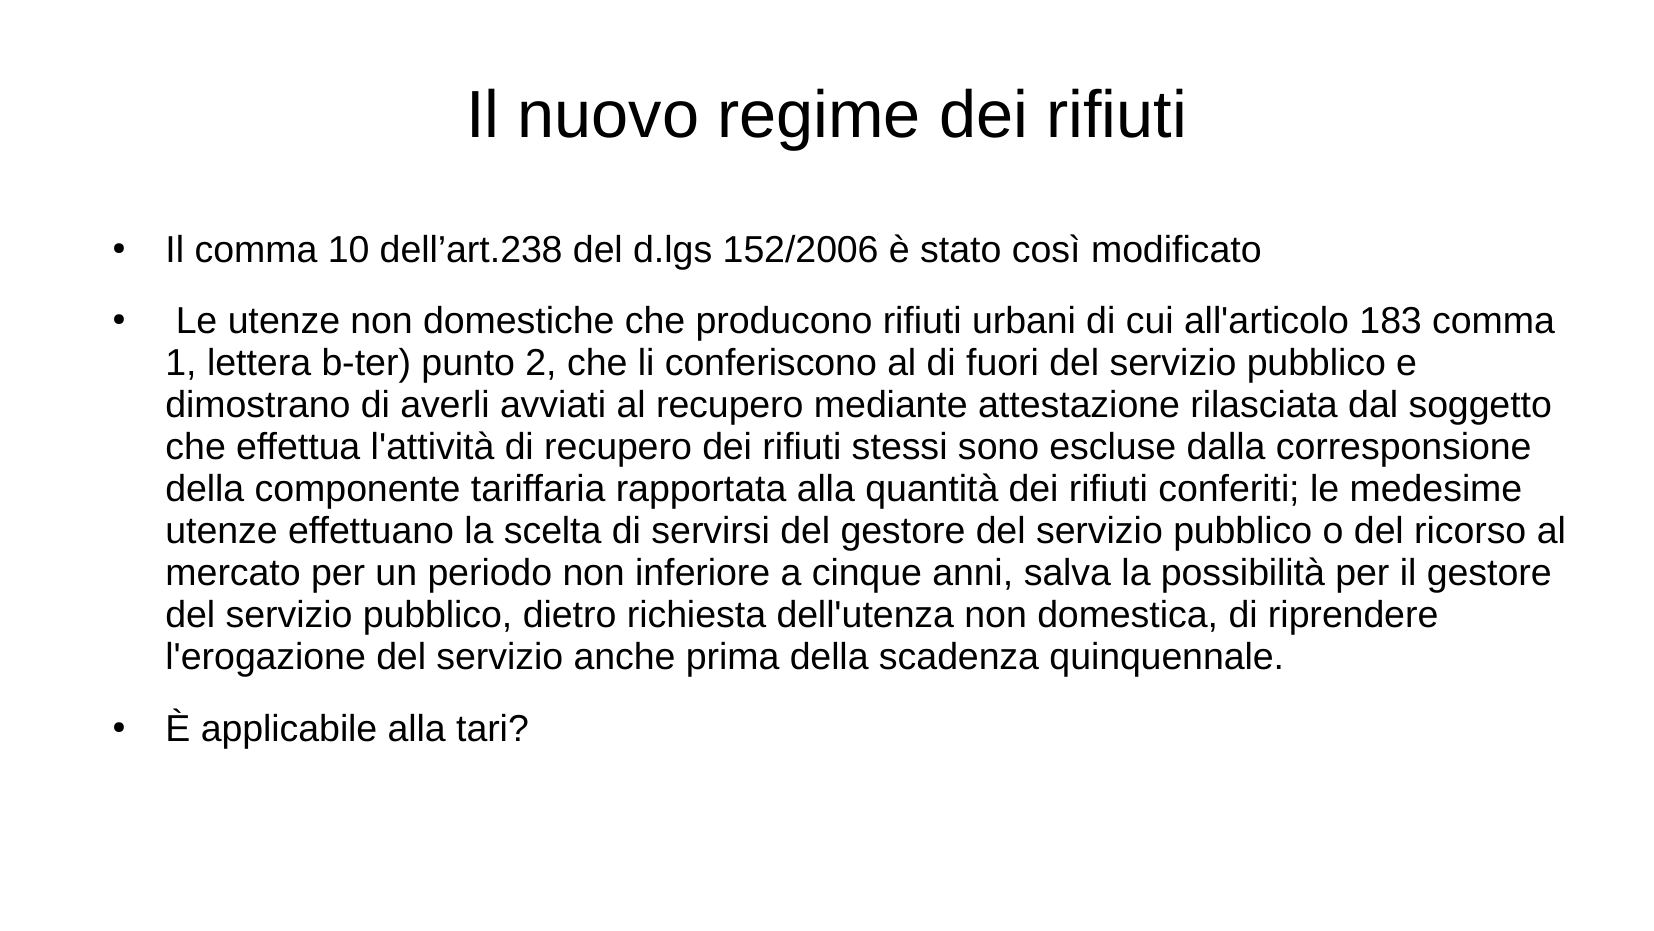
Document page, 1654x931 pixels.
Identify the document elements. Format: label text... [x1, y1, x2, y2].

title Il nuovo regime dei rifiuti [82, 37, 1571, 193]
list Il comma 10 dell’art.238 del d.lgs 152/2006 è stato così modificato Le utenze non domestiche che producono rifiuti urbani di cui all'articolo 183 comma 1, lettera b-ter) punto 2, che li conferiscono al di fuori del servizio pubblico e dimostrano di averli avviati al recupero mediante attestazione rilasciata dal soggetto che effettua l'attività di recupero dei rifiuti stessi sono escluse dalla corresponsione della componente tariffaria rapportata alla quantità dei rifiuti conferiti; le medesime utenze effettuano la scelta di servirsi del gestore del servizio pubblico o del ricorso al mercato per un periodo non inferiore a cinque anni, salva la possibilità per il gestore del servizio pubblico, dietro richiesta dell'utenza non domestica, di riprendere l'erogazione del servizio anche prima della scadenza quinquennale. È applicabile alla tari? [94, 228, 1583, 768]
